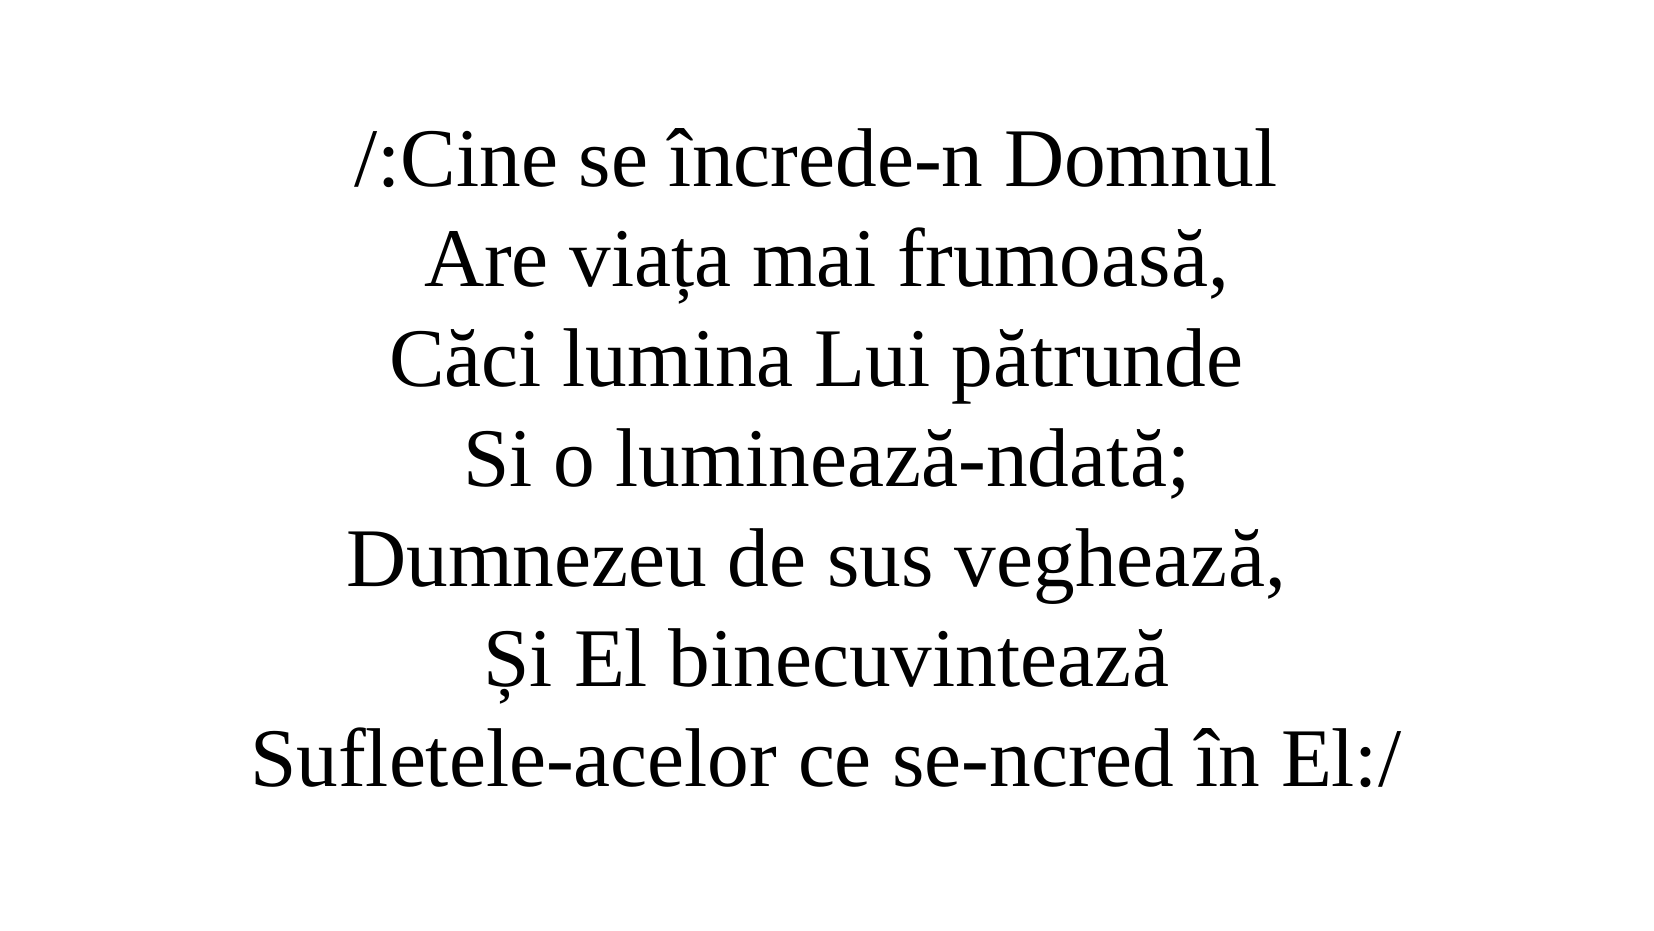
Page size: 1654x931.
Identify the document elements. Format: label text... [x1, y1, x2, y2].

subtitle /:Cine se încrede-n Domnul Are viața mai frumoasă, Căci lumina Lui pătrunde Si o luminează-ndată; Dumnezeu de sus veghează, Și El binecuvintează Sufletele-acelor ce se-ncred în El:/ [0, 95, 1654, 822]
